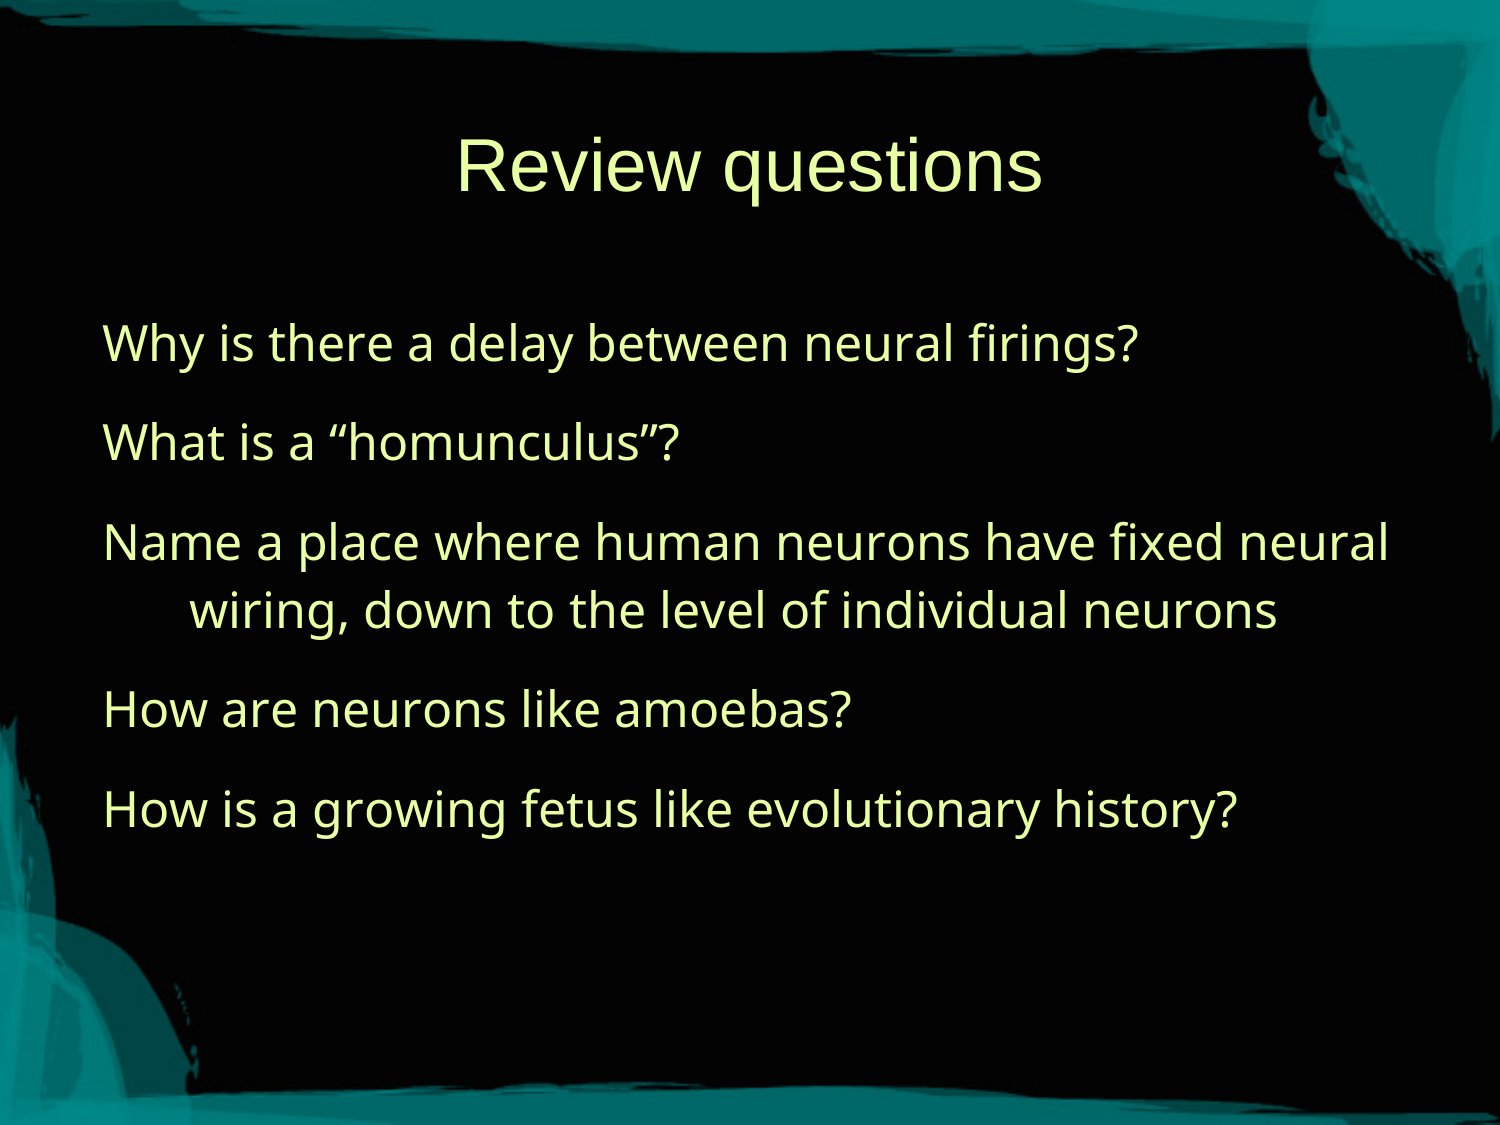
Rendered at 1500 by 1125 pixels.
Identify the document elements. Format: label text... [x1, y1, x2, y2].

picture [0, 0, 1500, 1125]
list Why is there a delay between neural firings? What is a “homunculus”? Name a place where human neurons have fixed neural wiring, down to the level of individual neurons How are neurons like amoebas? How is a growing fetus like evolutionary history? [87, 299, 1413, 1026]
title Review questions [87, 69, 1413, 263]
